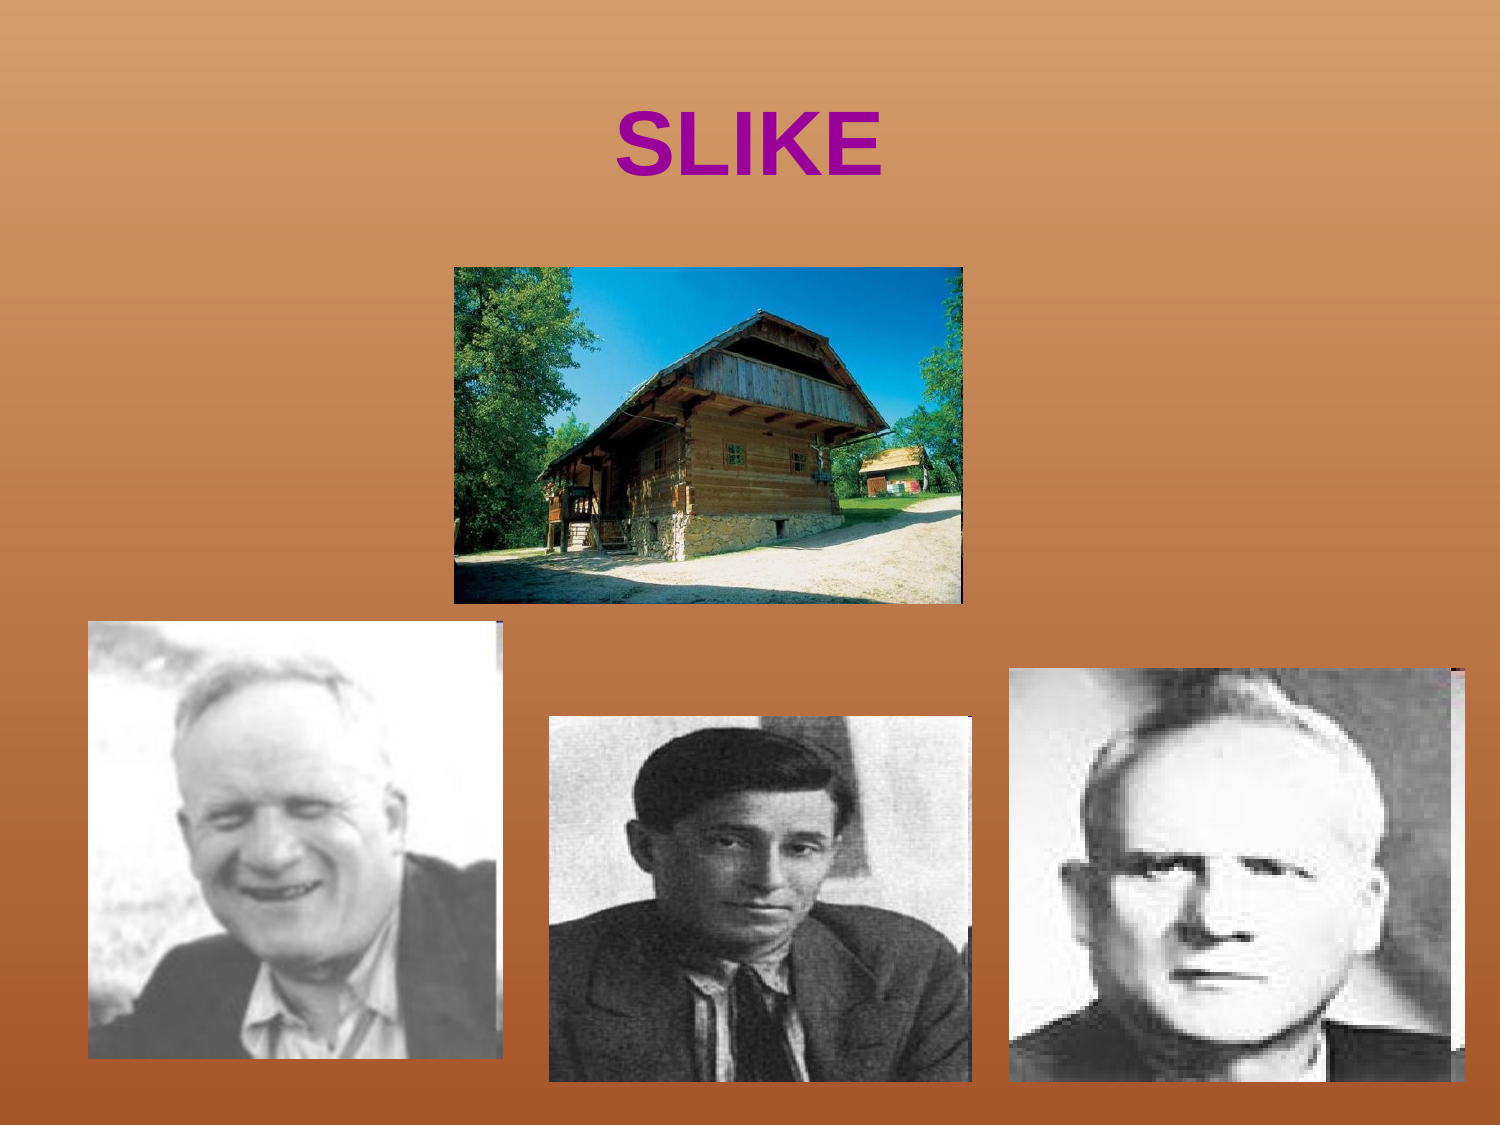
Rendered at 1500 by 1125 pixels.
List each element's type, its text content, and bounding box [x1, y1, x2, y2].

picture [759, 267, 958, 334]
title SLIKE [75, 45, 1425, 233]
picture [454, 267, 963, 604]
picture [549, 716, 972, 1082]
picture [1009, 668, 1465, 1082]
picture [88, 621, 503, 1059]
